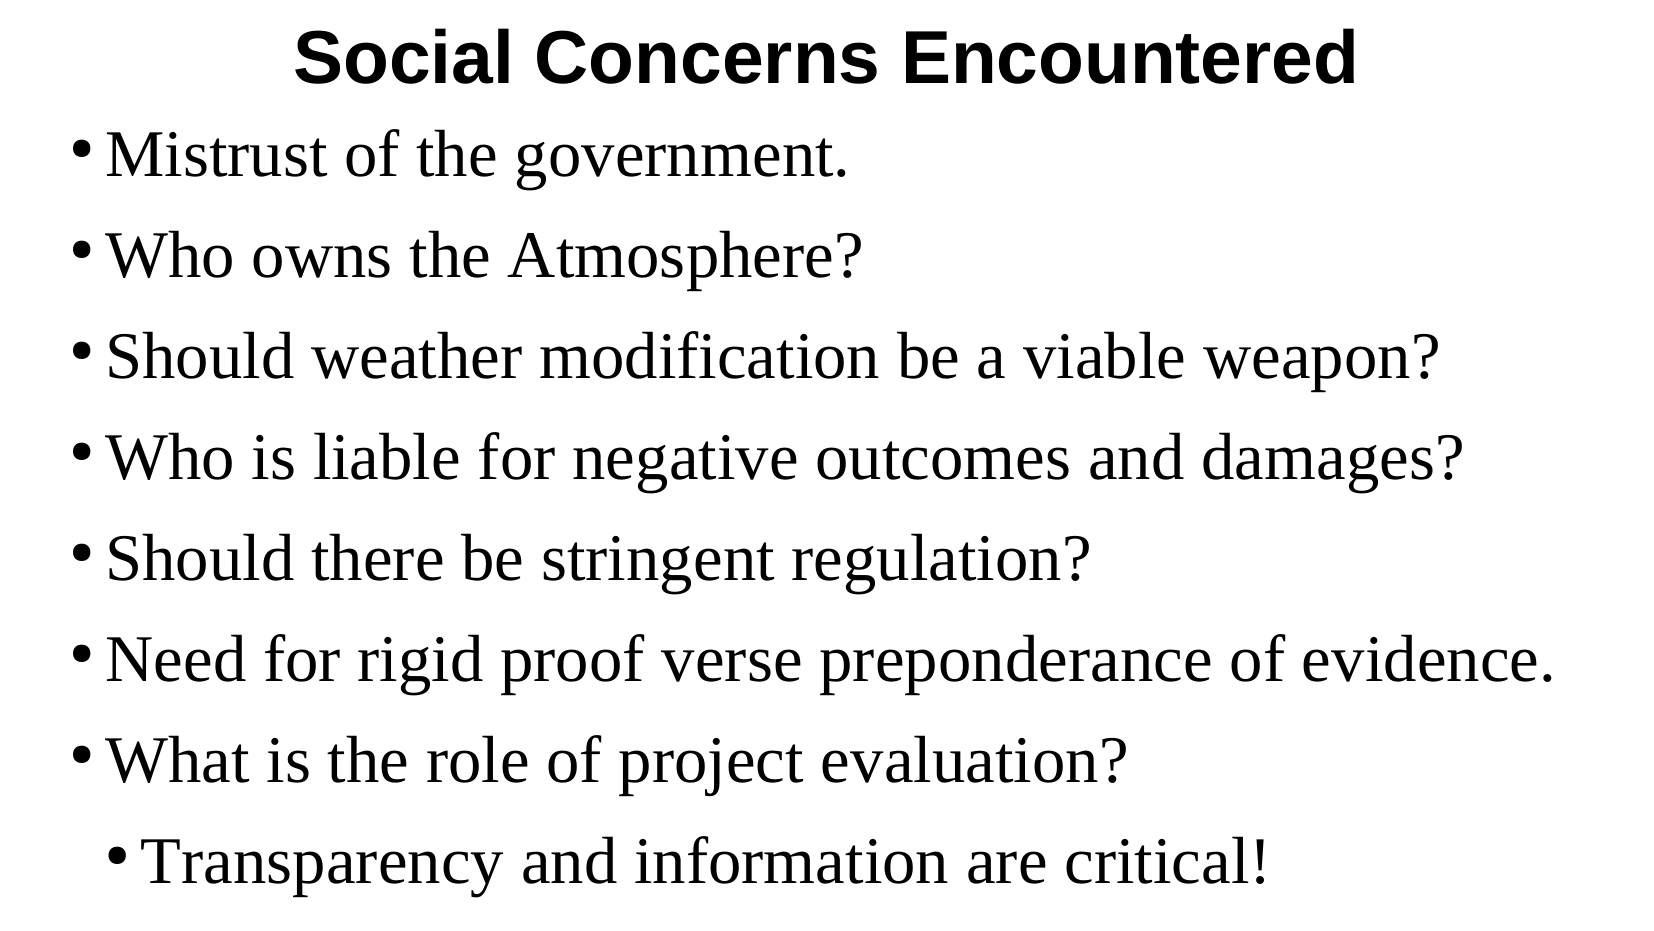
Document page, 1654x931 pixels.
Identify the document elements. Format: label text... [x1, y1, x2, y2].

text_box Mistrust of the government. Who owns the Atmosphere? Should weather modification be a viable weapon? Who is liable for negative outcomes and damages? Should there be stringent regulation? Need for rigid proof verse preponderance of evidence. What is the role of project evaluation? Transparency and information are critical! [55, 102, 1639, 905]
title Social Concerns Encountered [0, 5, 1654, 113]
